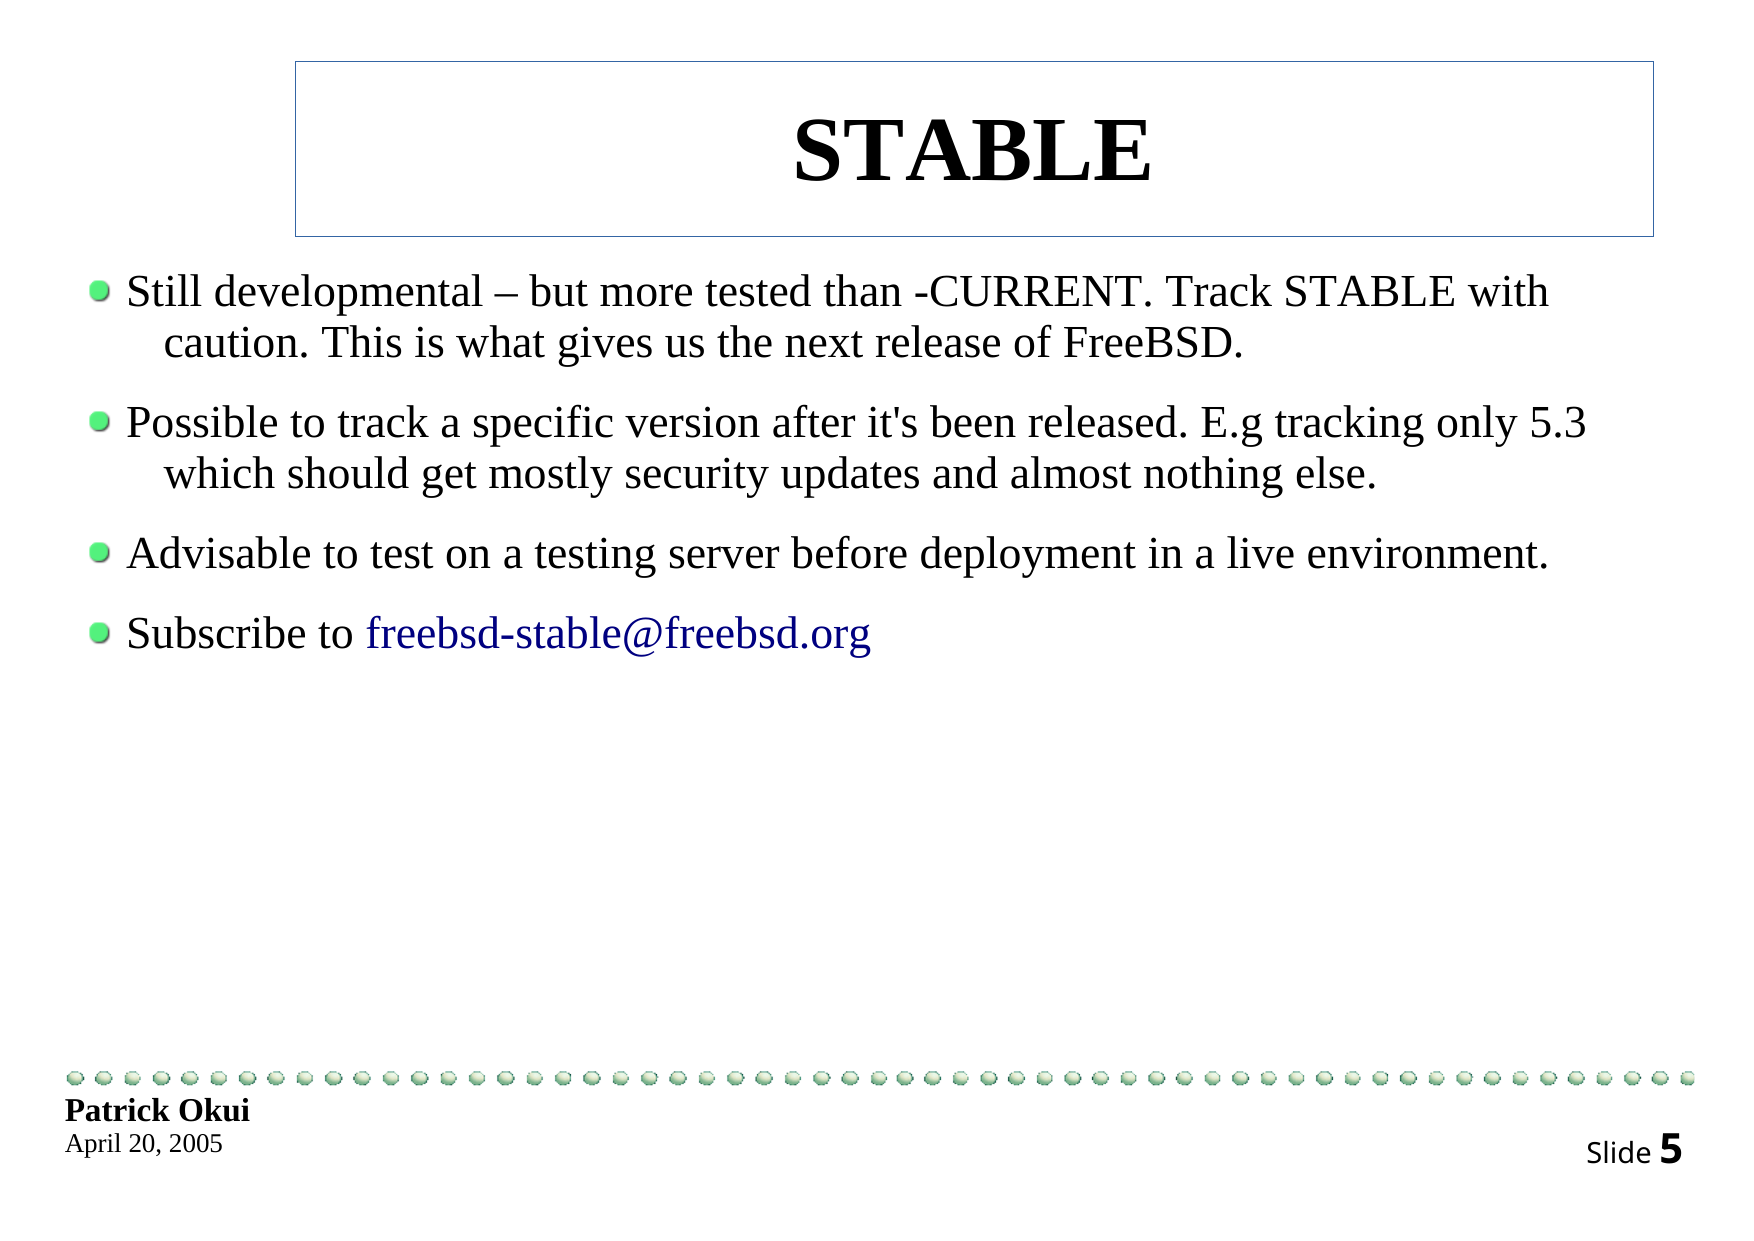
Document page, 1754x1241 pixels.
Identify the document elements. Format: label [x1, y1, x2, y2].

picture [88, 621, 112, 646]
picture [88, 541, 112, 565]
picture [88, 410, 112, 434]
picture [88, 279, 112, 304]
picture [59, 1070, 1695, 1087]
